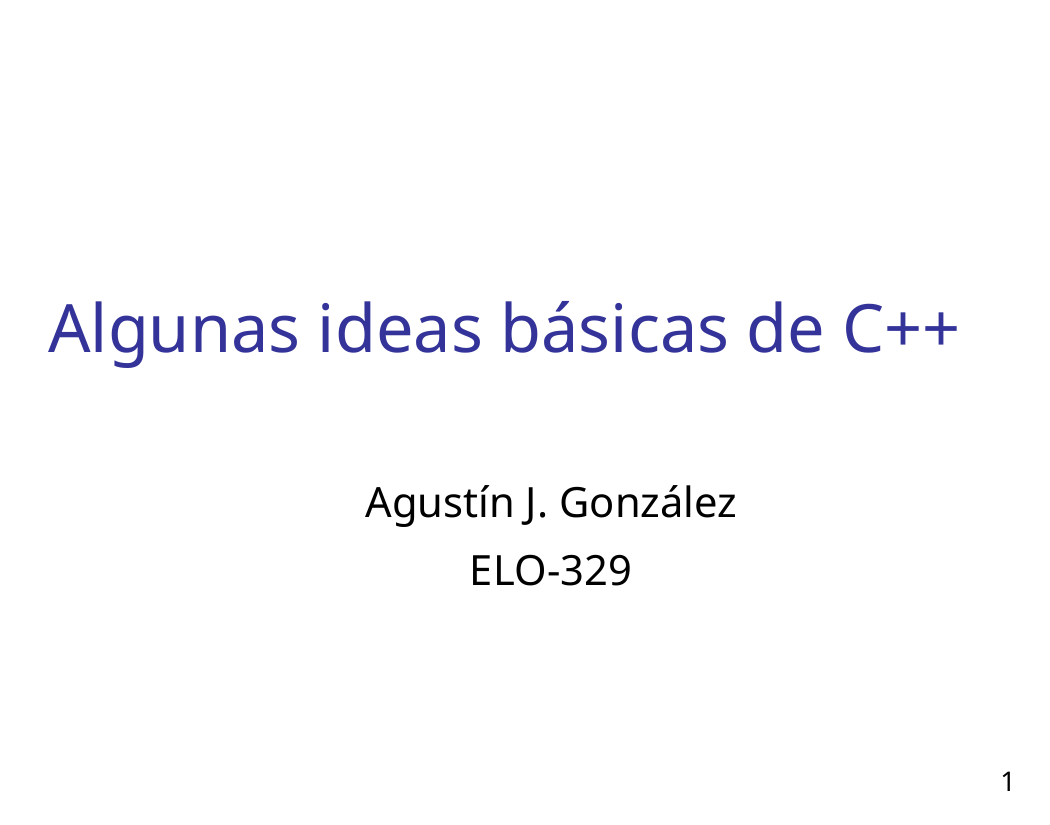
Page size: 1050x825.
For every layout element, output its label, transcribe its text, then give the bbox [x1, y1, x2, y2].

subtitle Agustín J. González ELO-329 [157, 467, 893, 679]
title Algunas ideas básicas de C++ [37, 201, 1007, 378]
